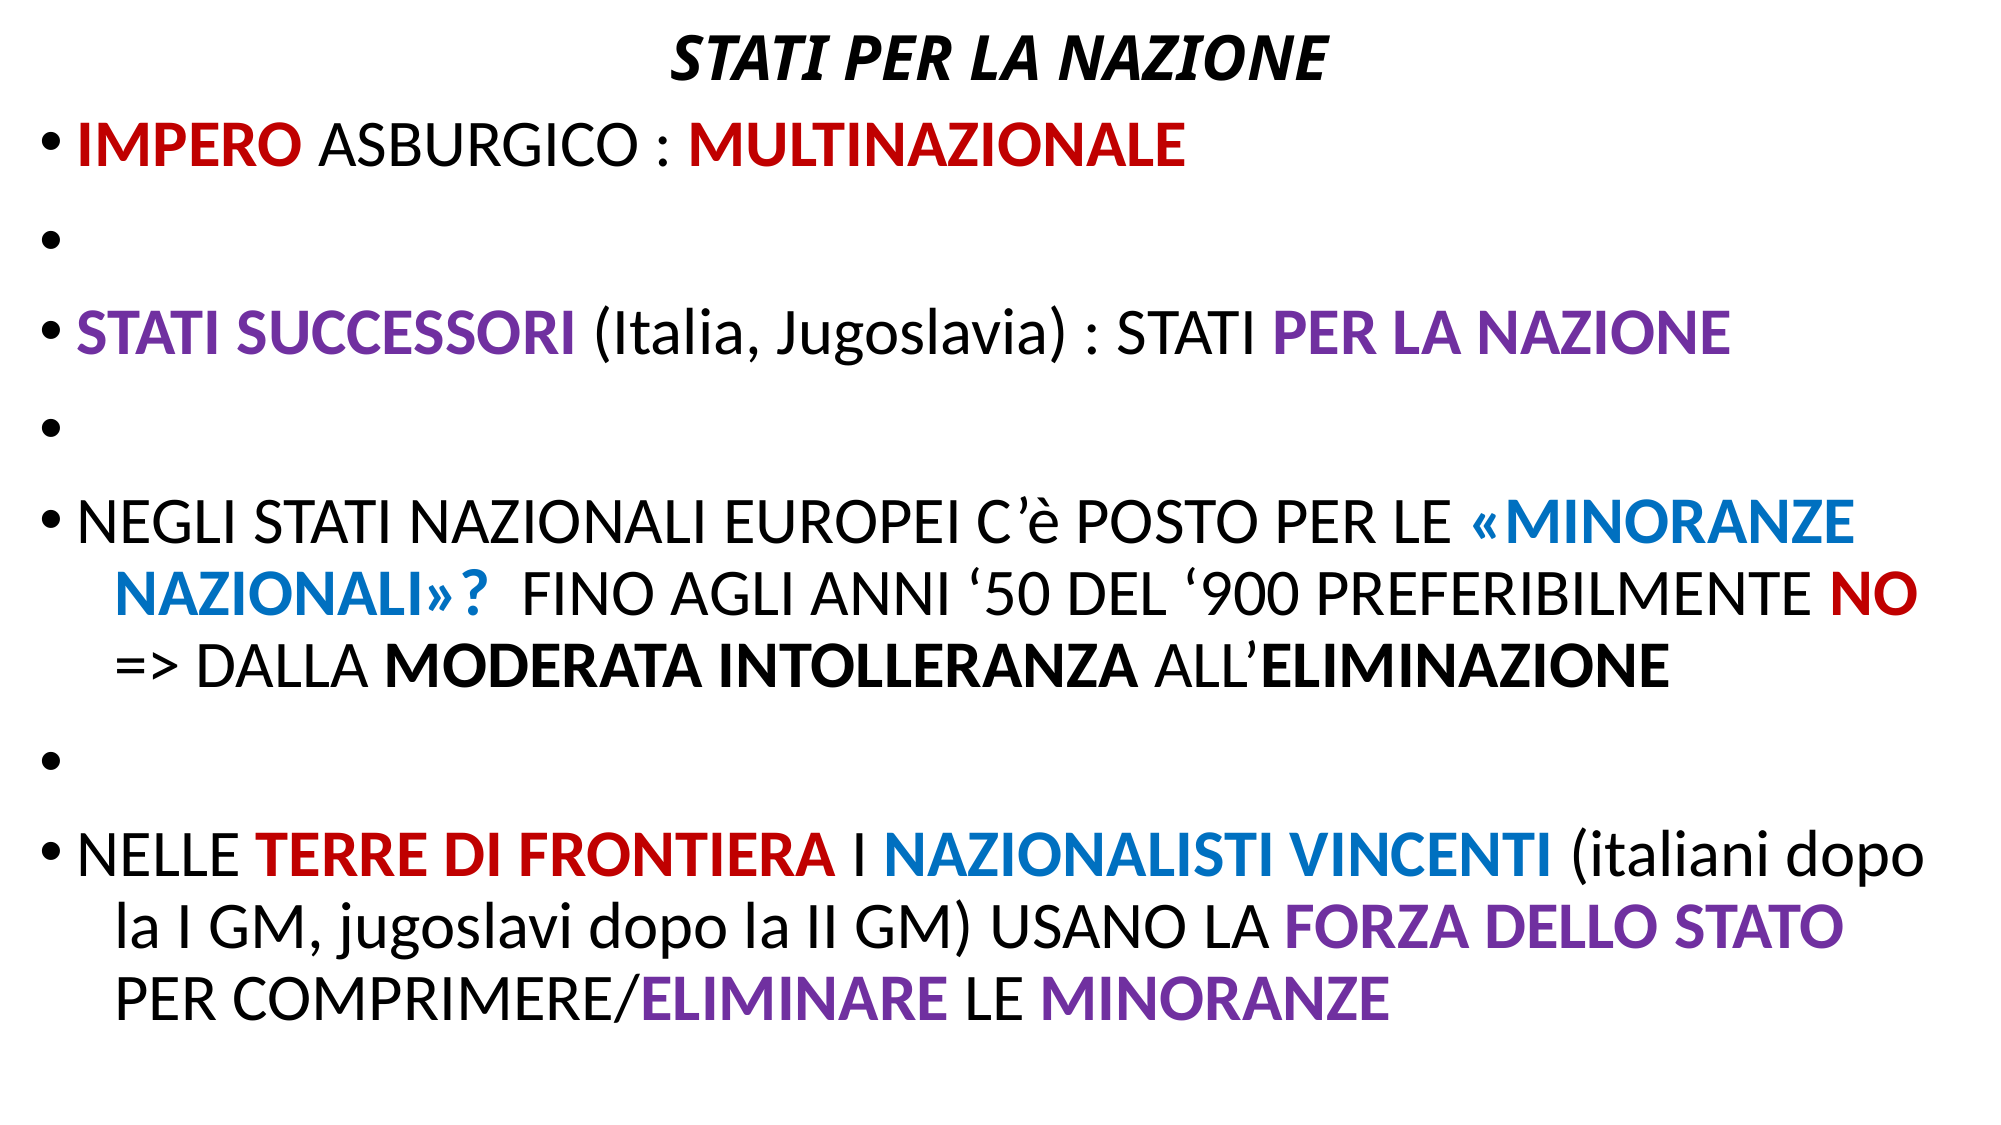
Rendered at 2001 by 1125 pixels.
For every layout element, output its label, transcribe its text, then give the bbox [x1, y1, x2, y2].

title STATI PER LA NAZIONE [137, 18, 1863, 101]
list IMPERO ASBURGICO : MULTINAZIONALE STATI SUCCESSORI (Italia, Jugoslavia) : STATI PER LA NAZIONE NEGLI STATI NAZIONALI EUROPEI C’è POSTO PER LE «MINORANZE NAZIONALI»? FINO AGLI ANNI ‘50 DEL ‘900 PREFERIBILMENTE NO => DALLA MODERATA INTOLLERANZA ALL’ELIMINAZIONE NELLE TERRE DI FRONTIERA I NAZIONALISTI VINCENTI (italiani dopo la I GM, jugoslavi dopo la II GM) USANO LA FORZA DELLO STATO PER COMPRIMERE/ELIMINARE LE MINORANZE [24, 101, 1975, 1107]
